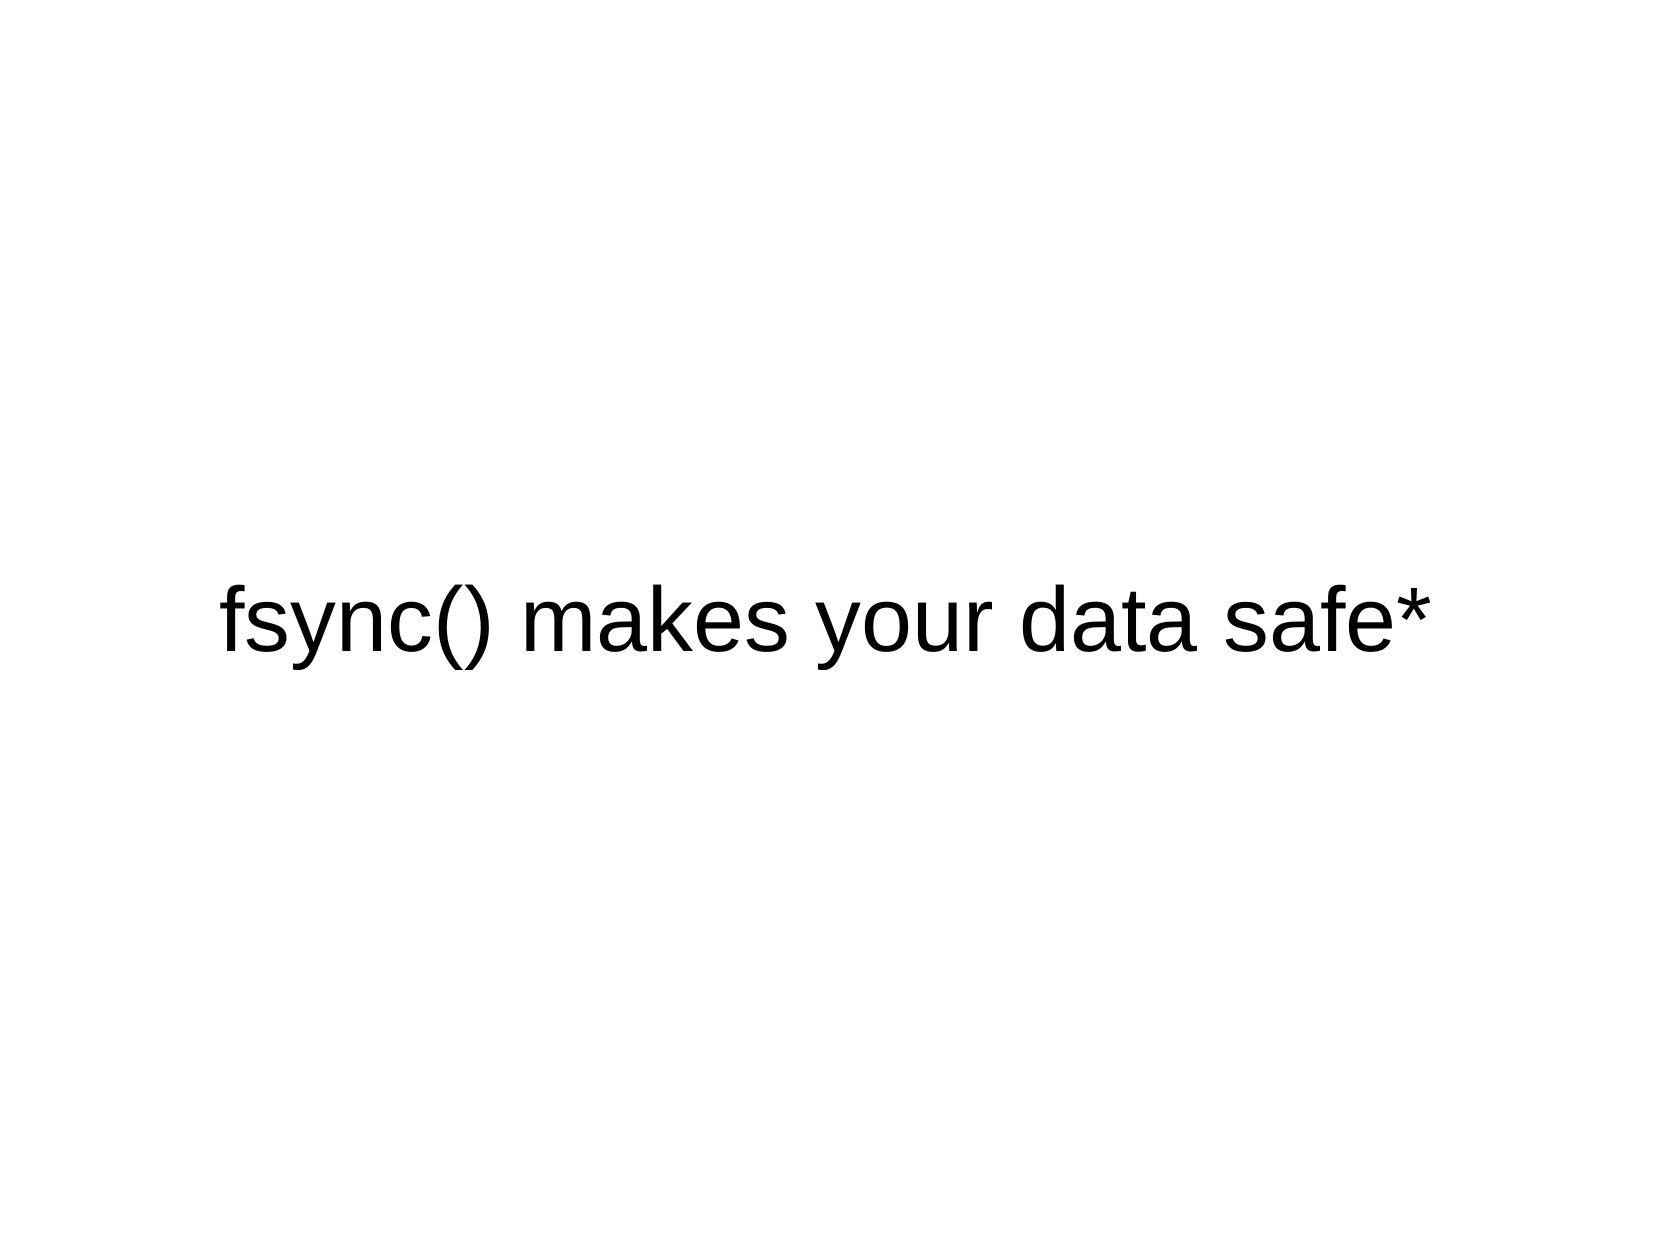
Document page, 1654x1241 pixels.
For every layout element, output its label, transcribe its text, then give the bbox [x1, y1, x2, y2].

title fsync() makes your data safe* [82, 523, 1571, 717]
